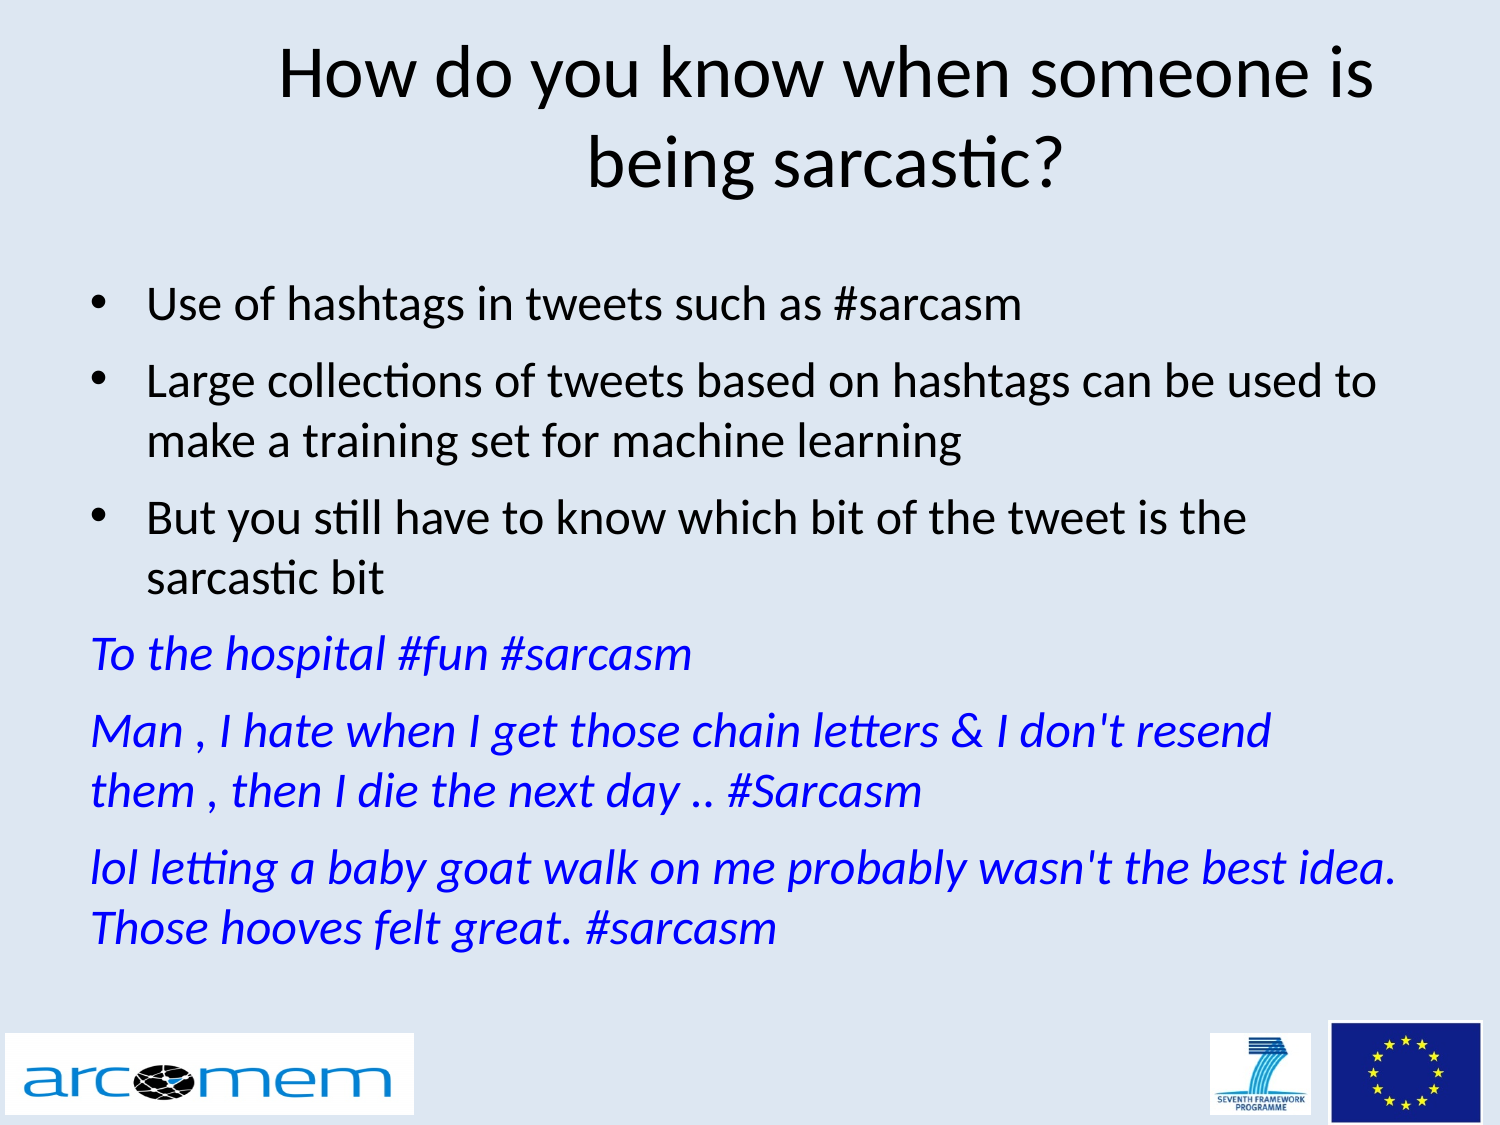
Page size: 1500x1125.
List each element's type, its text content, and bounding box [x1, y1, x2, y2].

picture [5, 1033, 414, 1115]
picture [1210, 1033, 1311, 1115]
list Use of hashtags in tweets such as #sarcasm Large collections of tweets based on hashtags can be used to make a training set for machine learning But you still have to know which bit of the tweet is the sarcastic bit To the hospital #fun #sarcasm Man , I hate when I get those chain letters & I don't resend them , then I die the next day .. #Sarcasm lol letting a baby goat walk on me probably wasn't the best idea. Those hooves felt great. #sarcasm [75, 263, 1425, 1022]
picture [1328, 1020, 1483, 1125]
title How do you know when someone is being sarcastic? [206, 11, 1447, 215]
